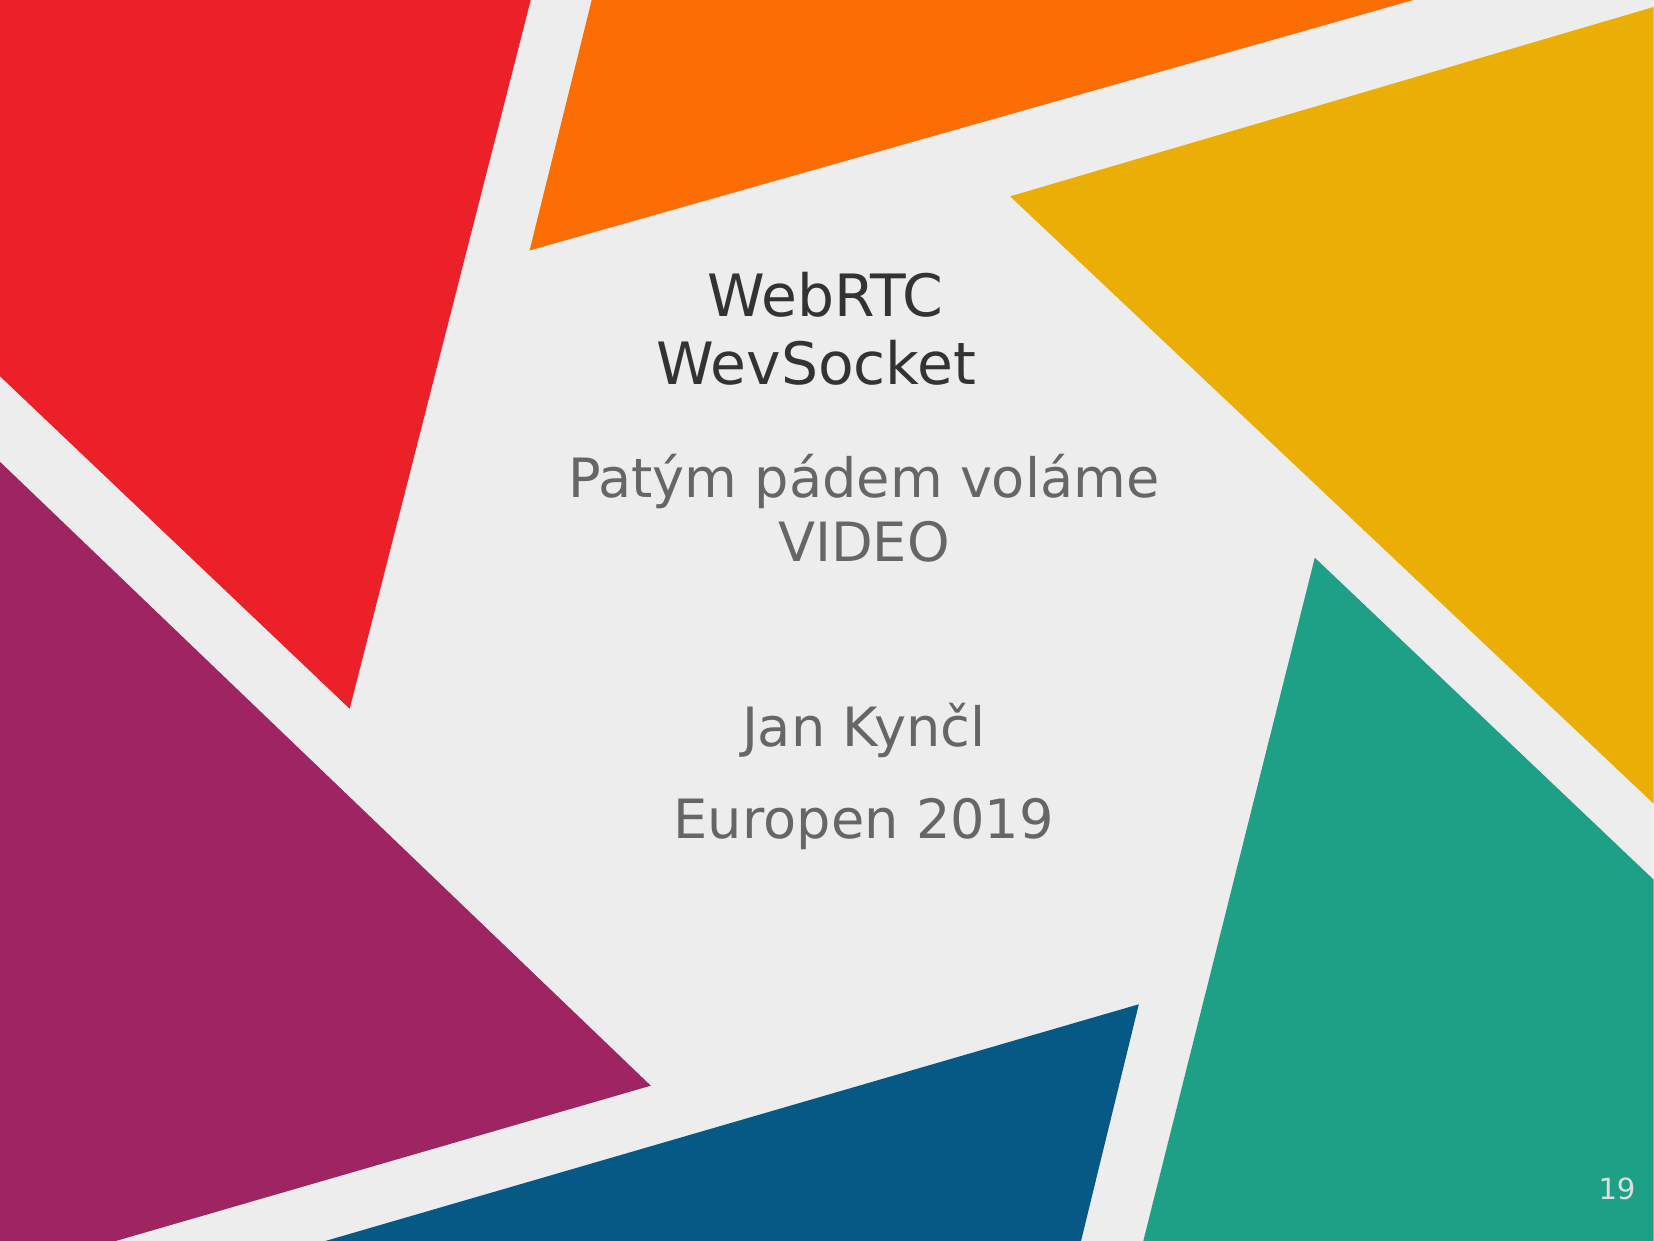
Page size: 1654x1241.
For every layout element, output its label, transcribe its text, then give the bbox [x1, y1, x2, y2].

list Patým pádem voláme VIDEO Jan Kynčl Europen 2019 [467, 447, 1191, 1005]
title WebRTC WevSocket [467, 226, 1185, 434]
